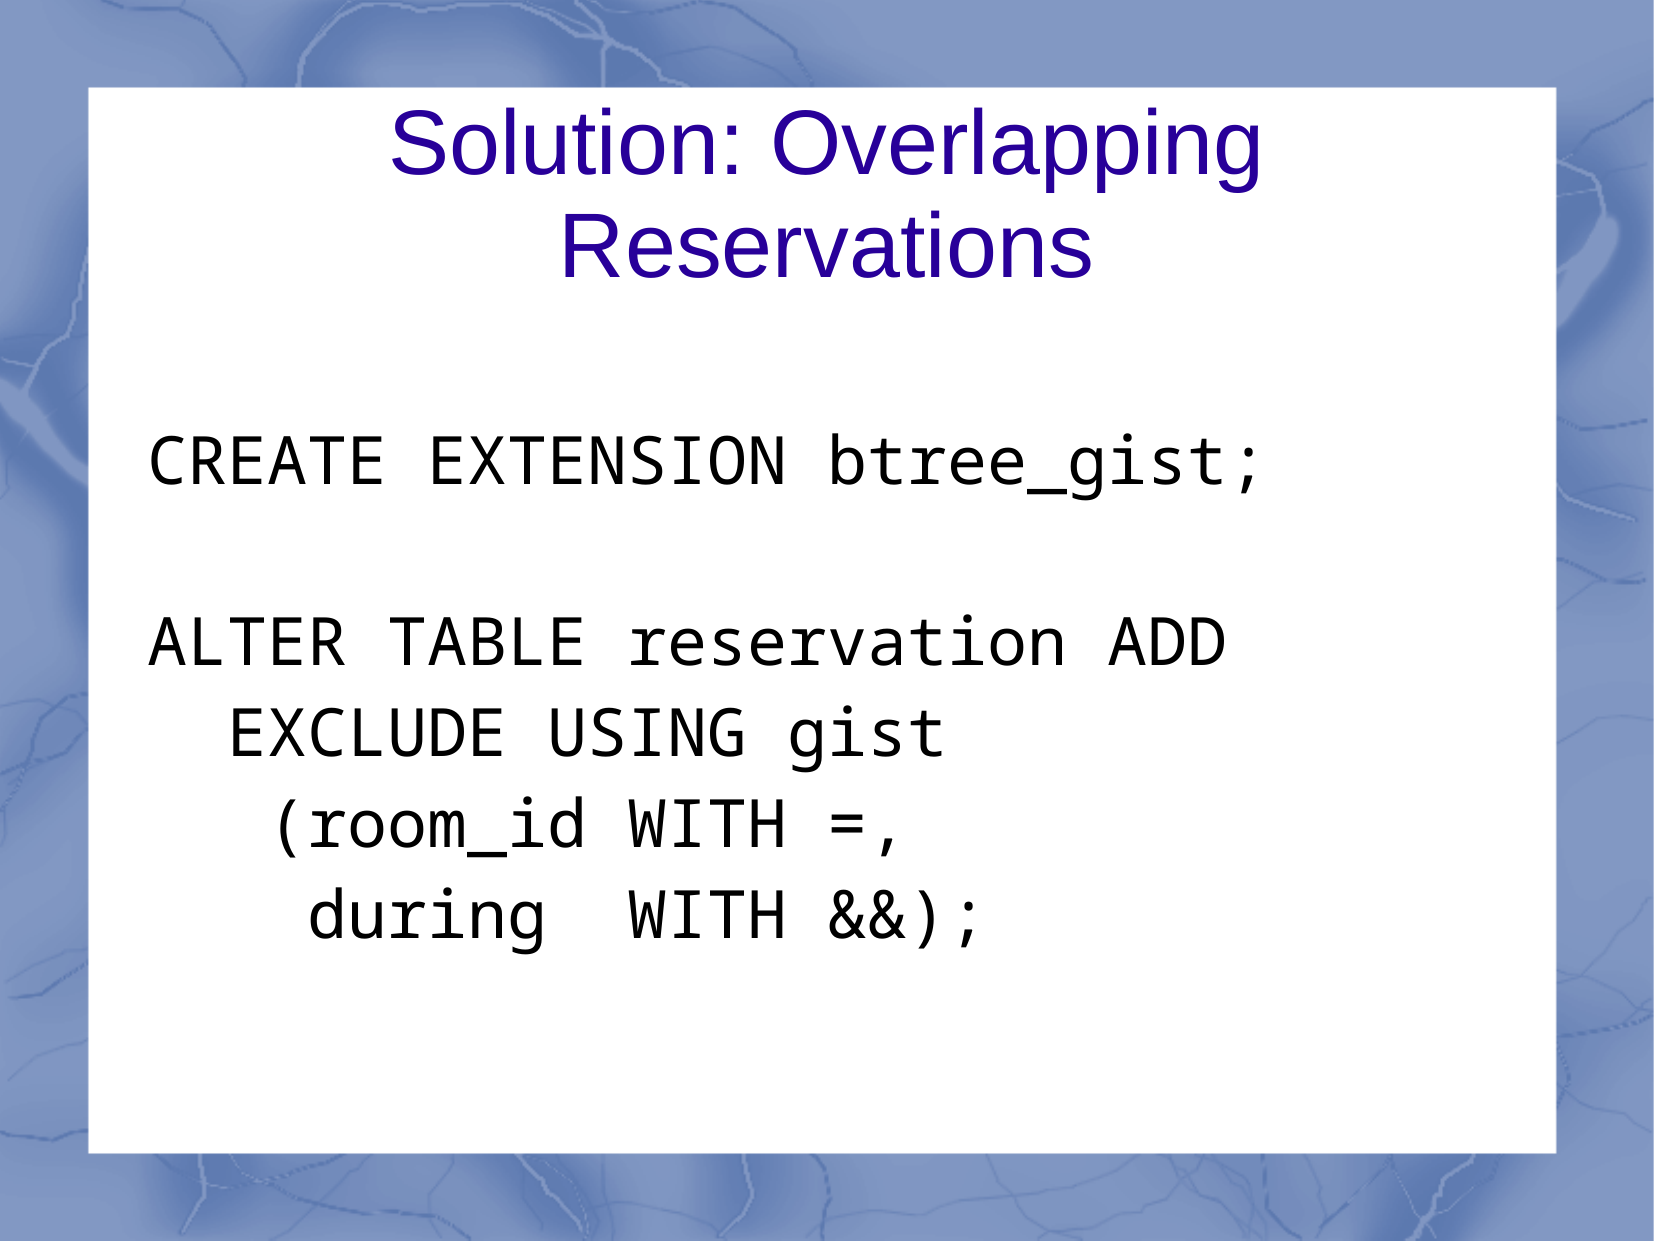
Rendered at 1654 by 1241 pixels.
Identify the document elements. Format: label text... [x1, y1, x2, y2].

subtitle CREATE EXTENSION btree_gist; ALTER TABLE reservation ADD EXCLUDE USING gist (room_id WITH =, during WITH &&); [147, 325, 1506, 1045]
title Solution: Overlapping Reservations [118, 90, 1536, 298]
picture [0, 0, 1654, 1241]
